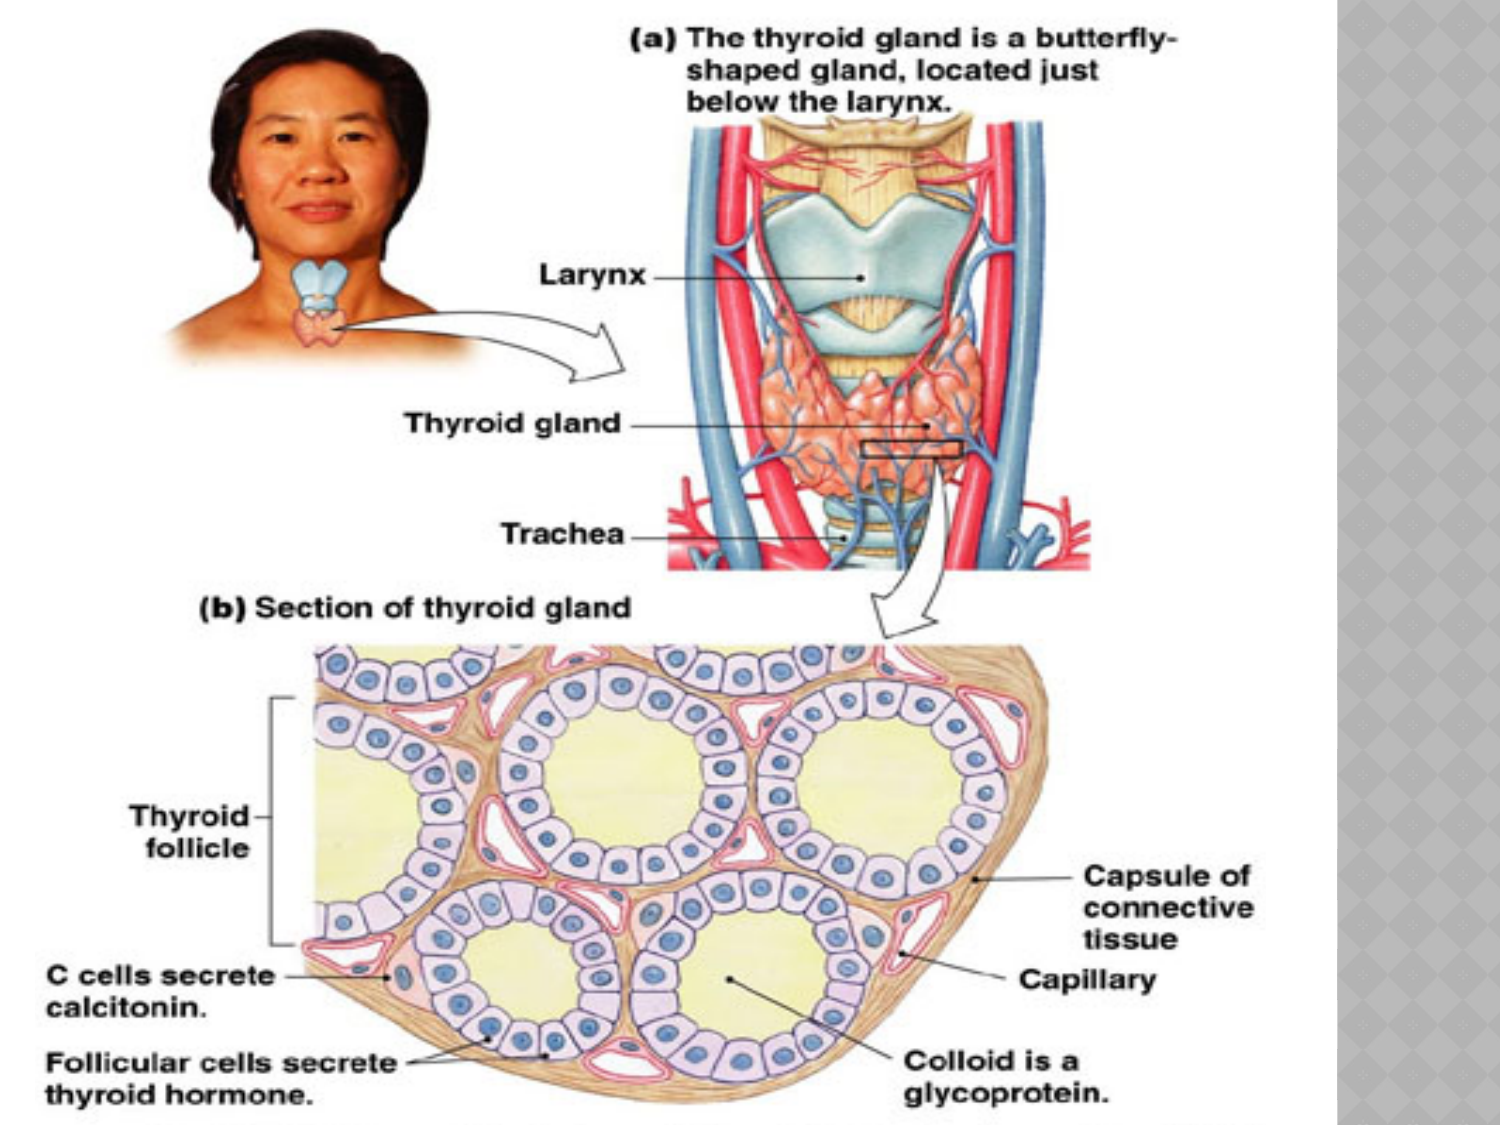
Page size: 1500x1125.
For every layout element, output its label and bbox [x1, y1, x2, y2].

picture [35, 0, 1266, 1125]
